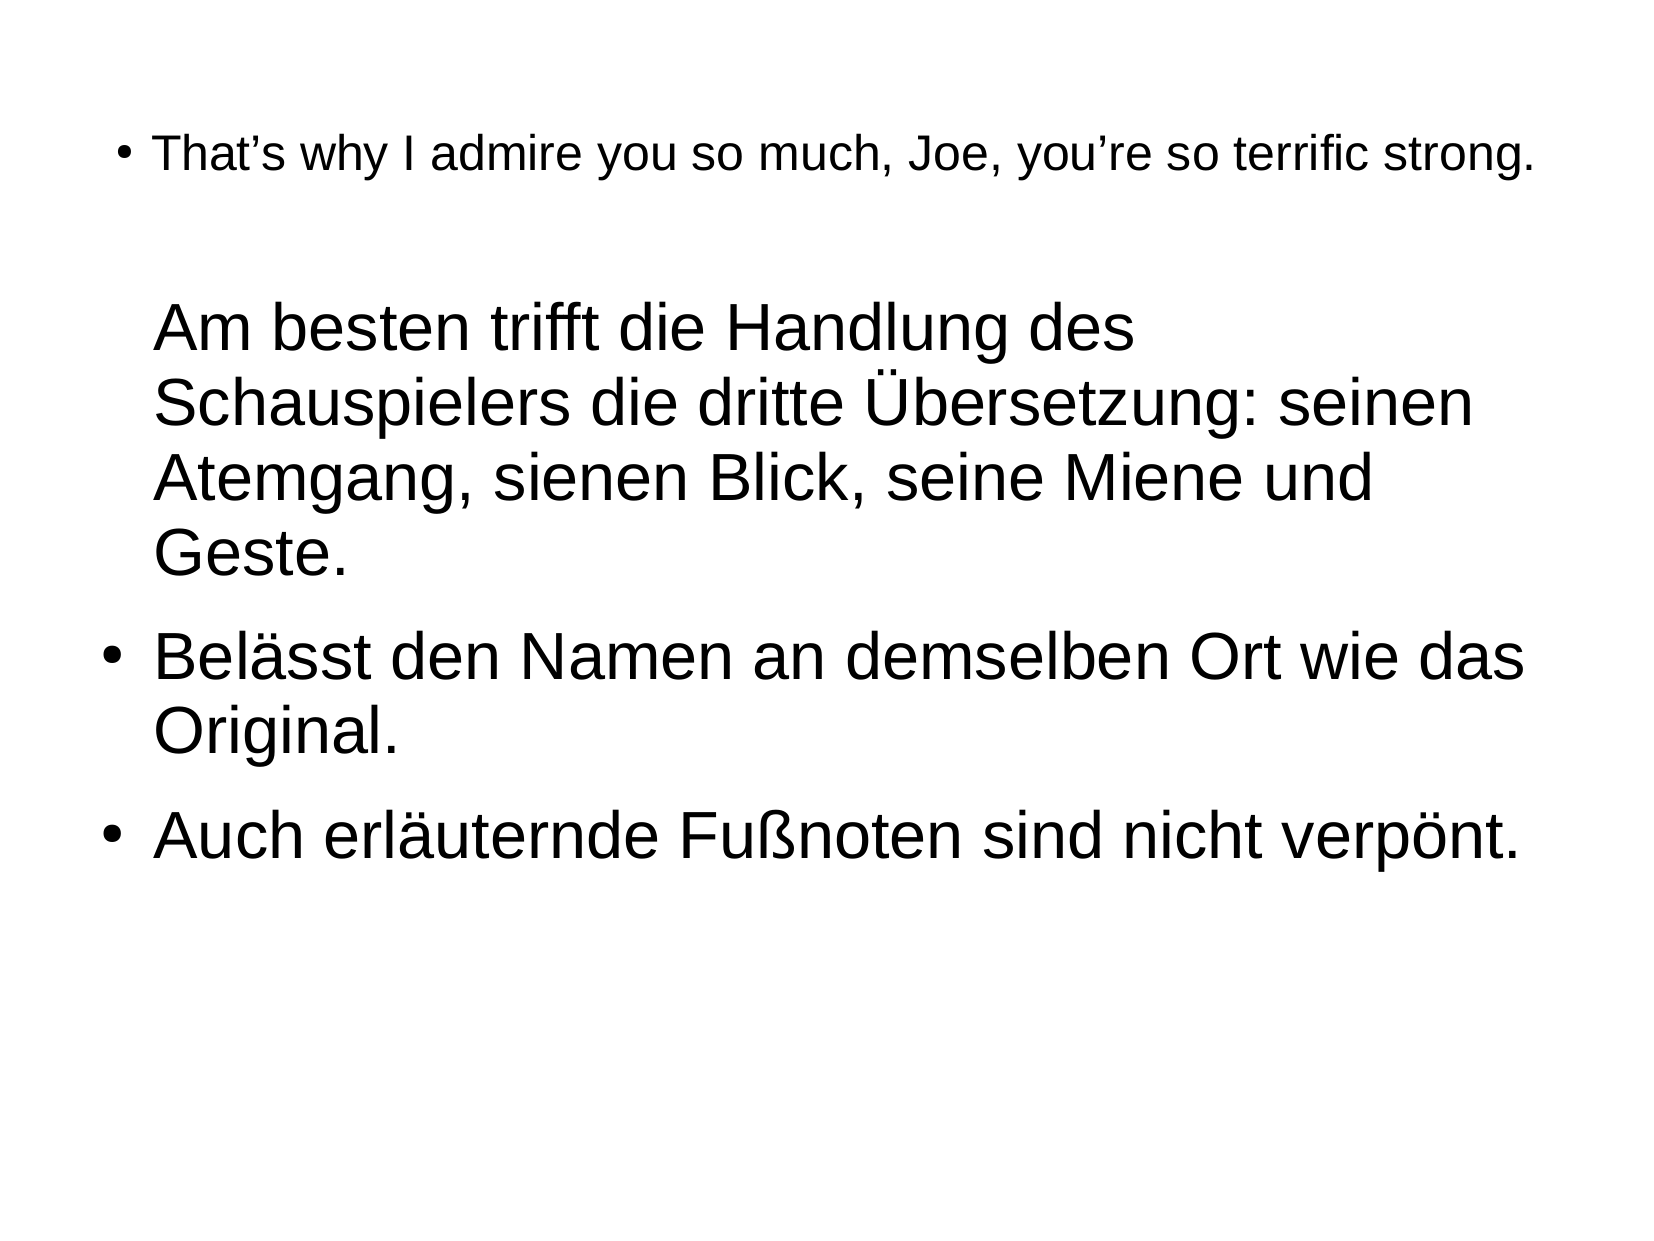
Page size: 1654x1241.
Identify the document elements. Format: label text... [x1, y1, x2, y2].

title That’s why I admire you so much, Joe, you’re so terrific strong. [82, 49, 1571, 257]
list Am besten trifft die Handlung des Schauspielers die dritte Übersetzung: seinen Atemgang, sienen Blick, seine Miene und Geste. Belässt den Namen an demselben Ort wie das Original. Auch erläuternde Fußnoten sind nicht verpönt. [82, 290, 1571, 1010]
